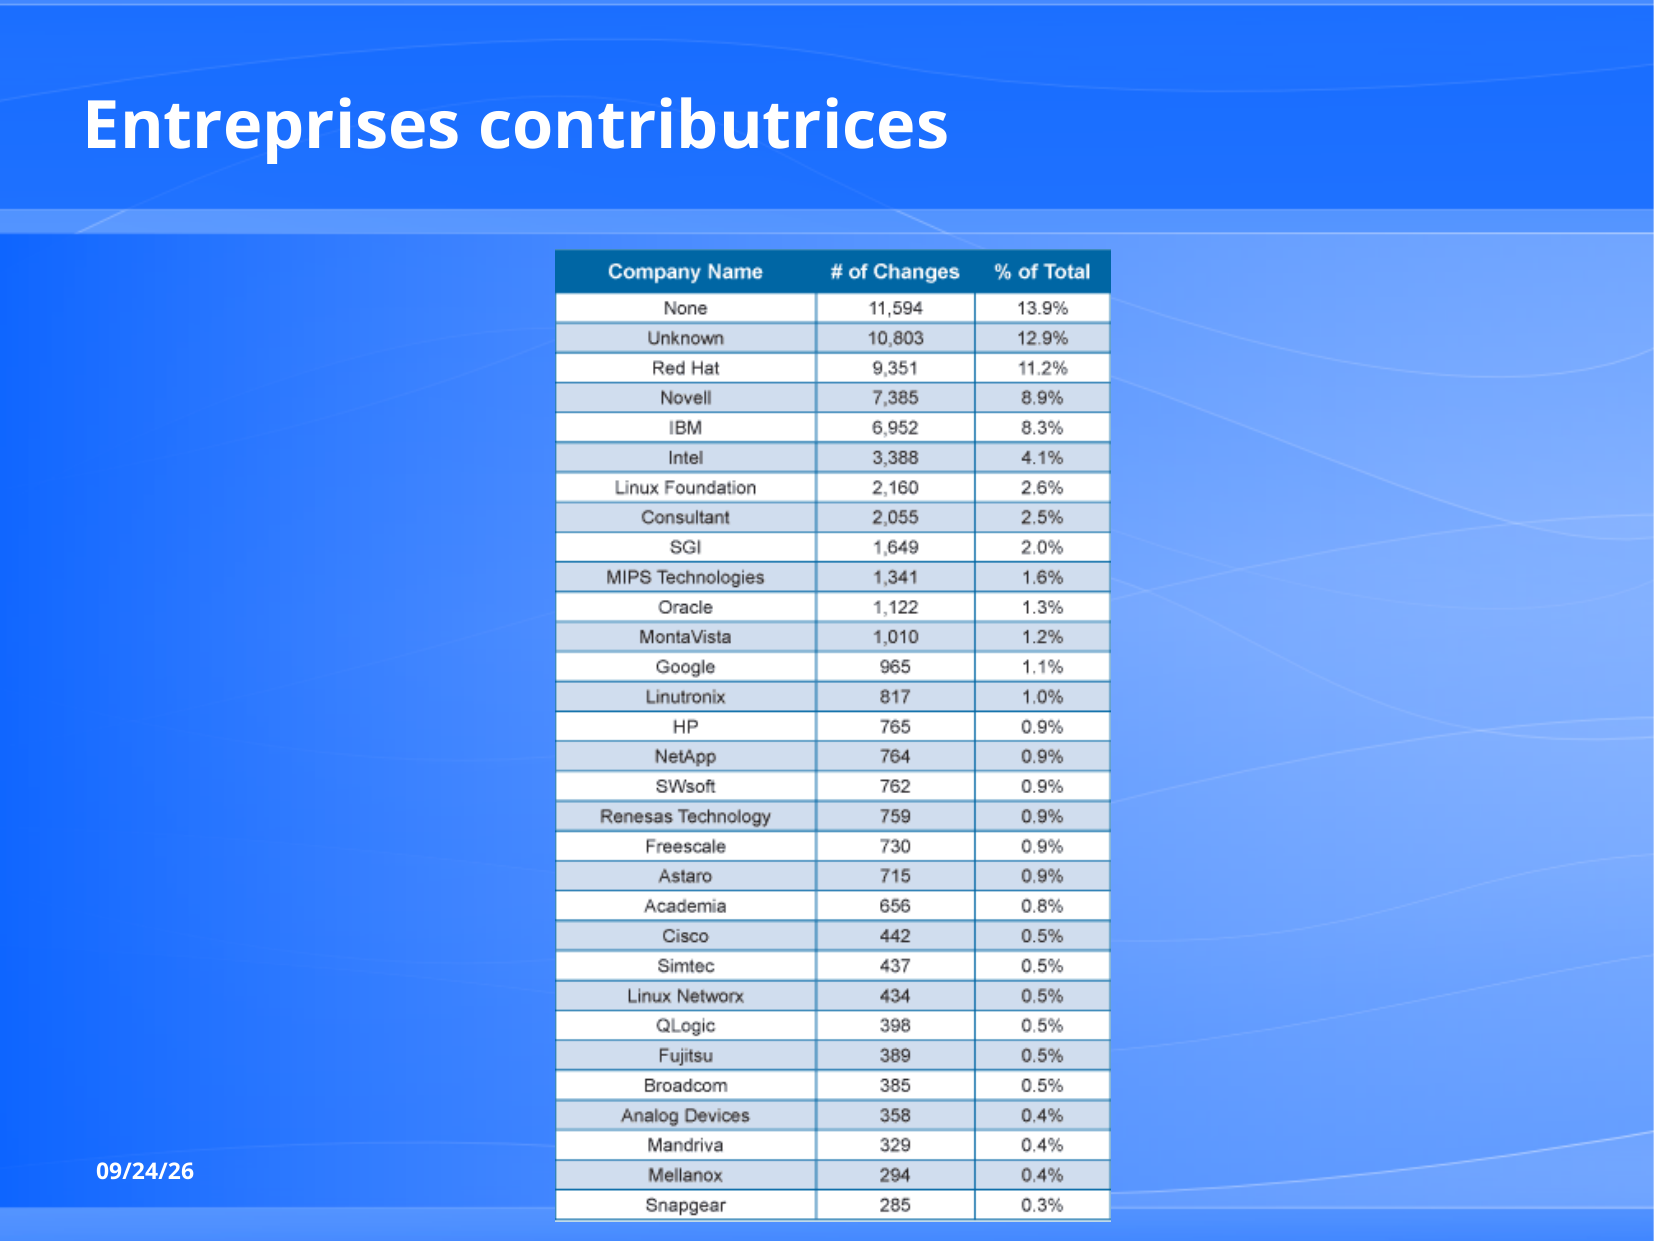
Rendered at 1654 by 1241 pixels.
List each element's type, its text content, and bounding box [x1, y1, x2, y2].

title Entreprises contributrices [23, 15, 1625, 229]
picture [0, 0, 1654, 1241]
